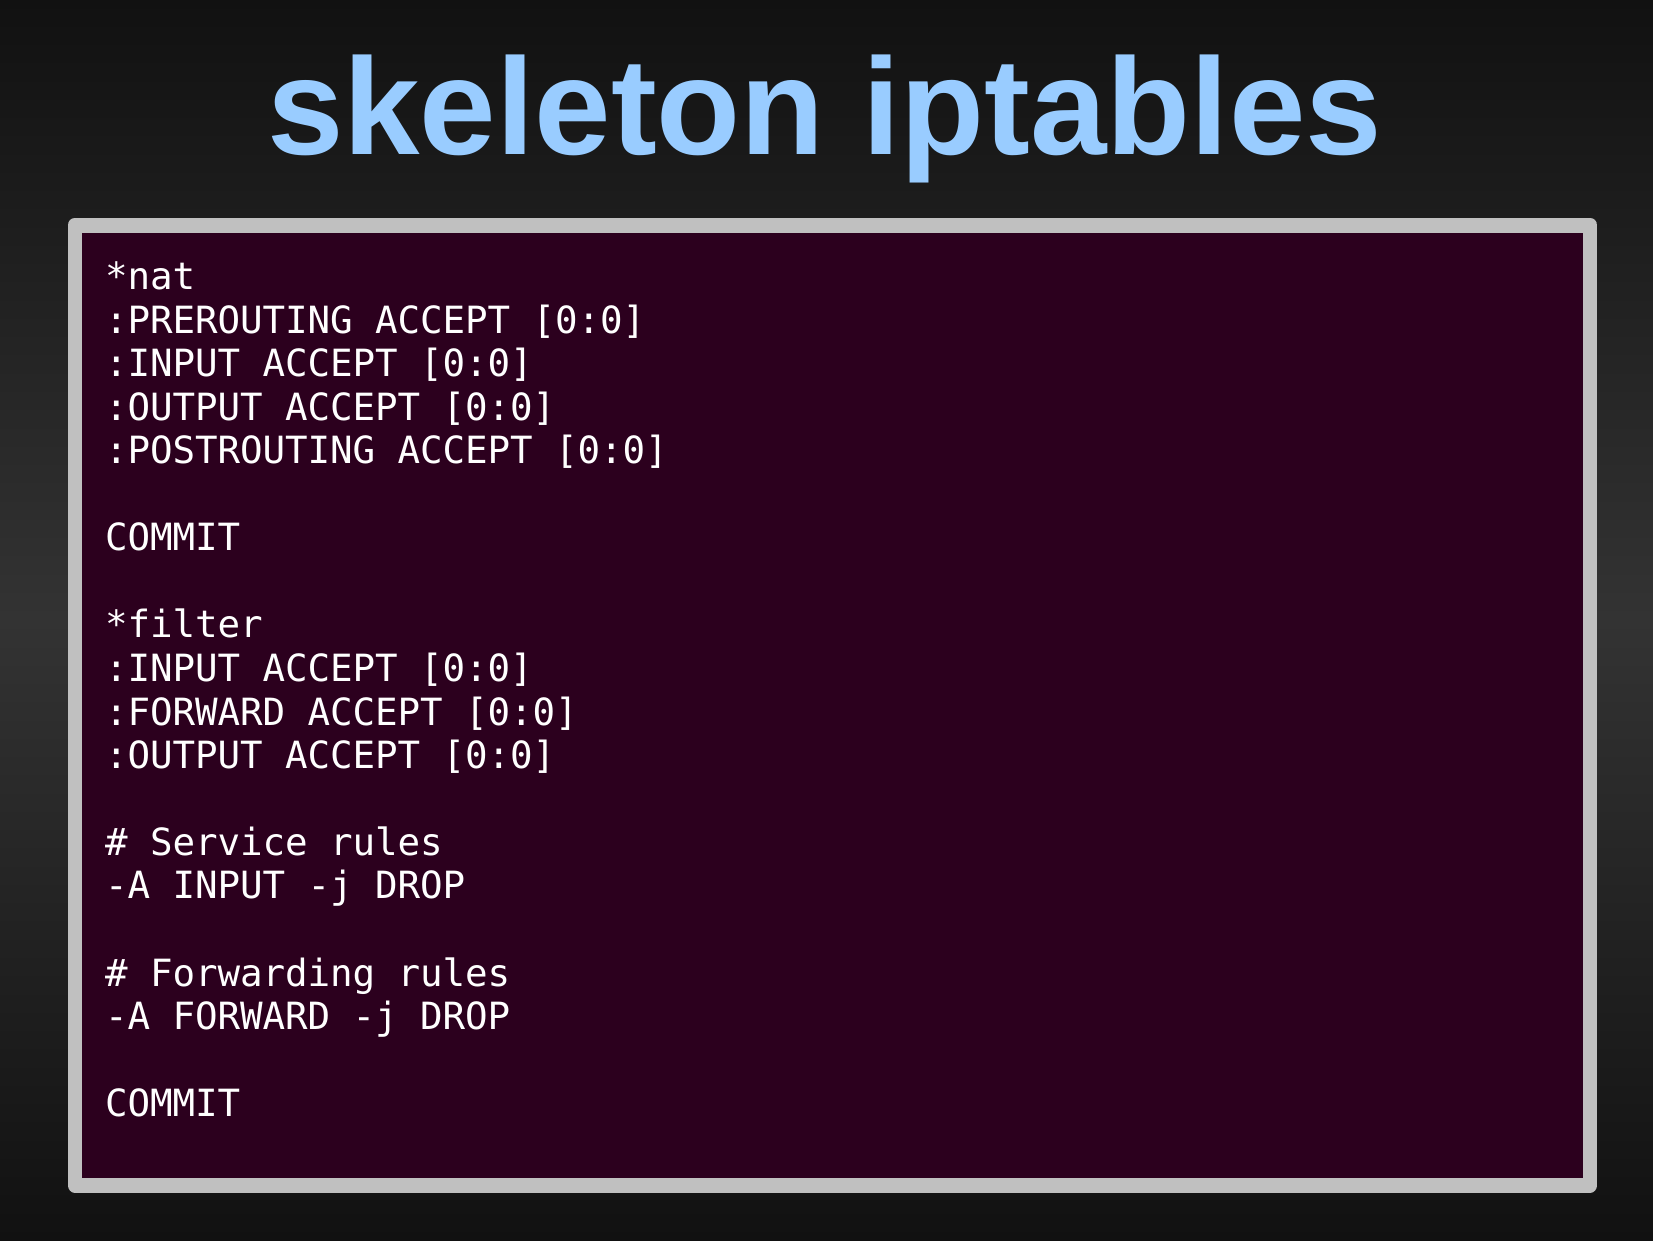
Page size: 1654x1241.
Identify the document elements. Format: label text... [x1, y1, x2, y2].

list *nat :PREROUTING ACCEPT [0:0] :INPUT ACCEPT [0:0] :OUTPUT ACCEPT [0:0] :POSTROUTING ACCEPT [0:0] COMMIT *filter :INPUT ACCEPT [0:0] :FORWARD ACCEPT [0:0] :OUTPUT ACCEPT [0:0] # Service rules -A INPUT -j DROP # Forwarding rules -A FORWARD -j DROP COMMIT [75, 225, 1591, 1186]
title skeleton iptables [0, 2, 1651, 211]
